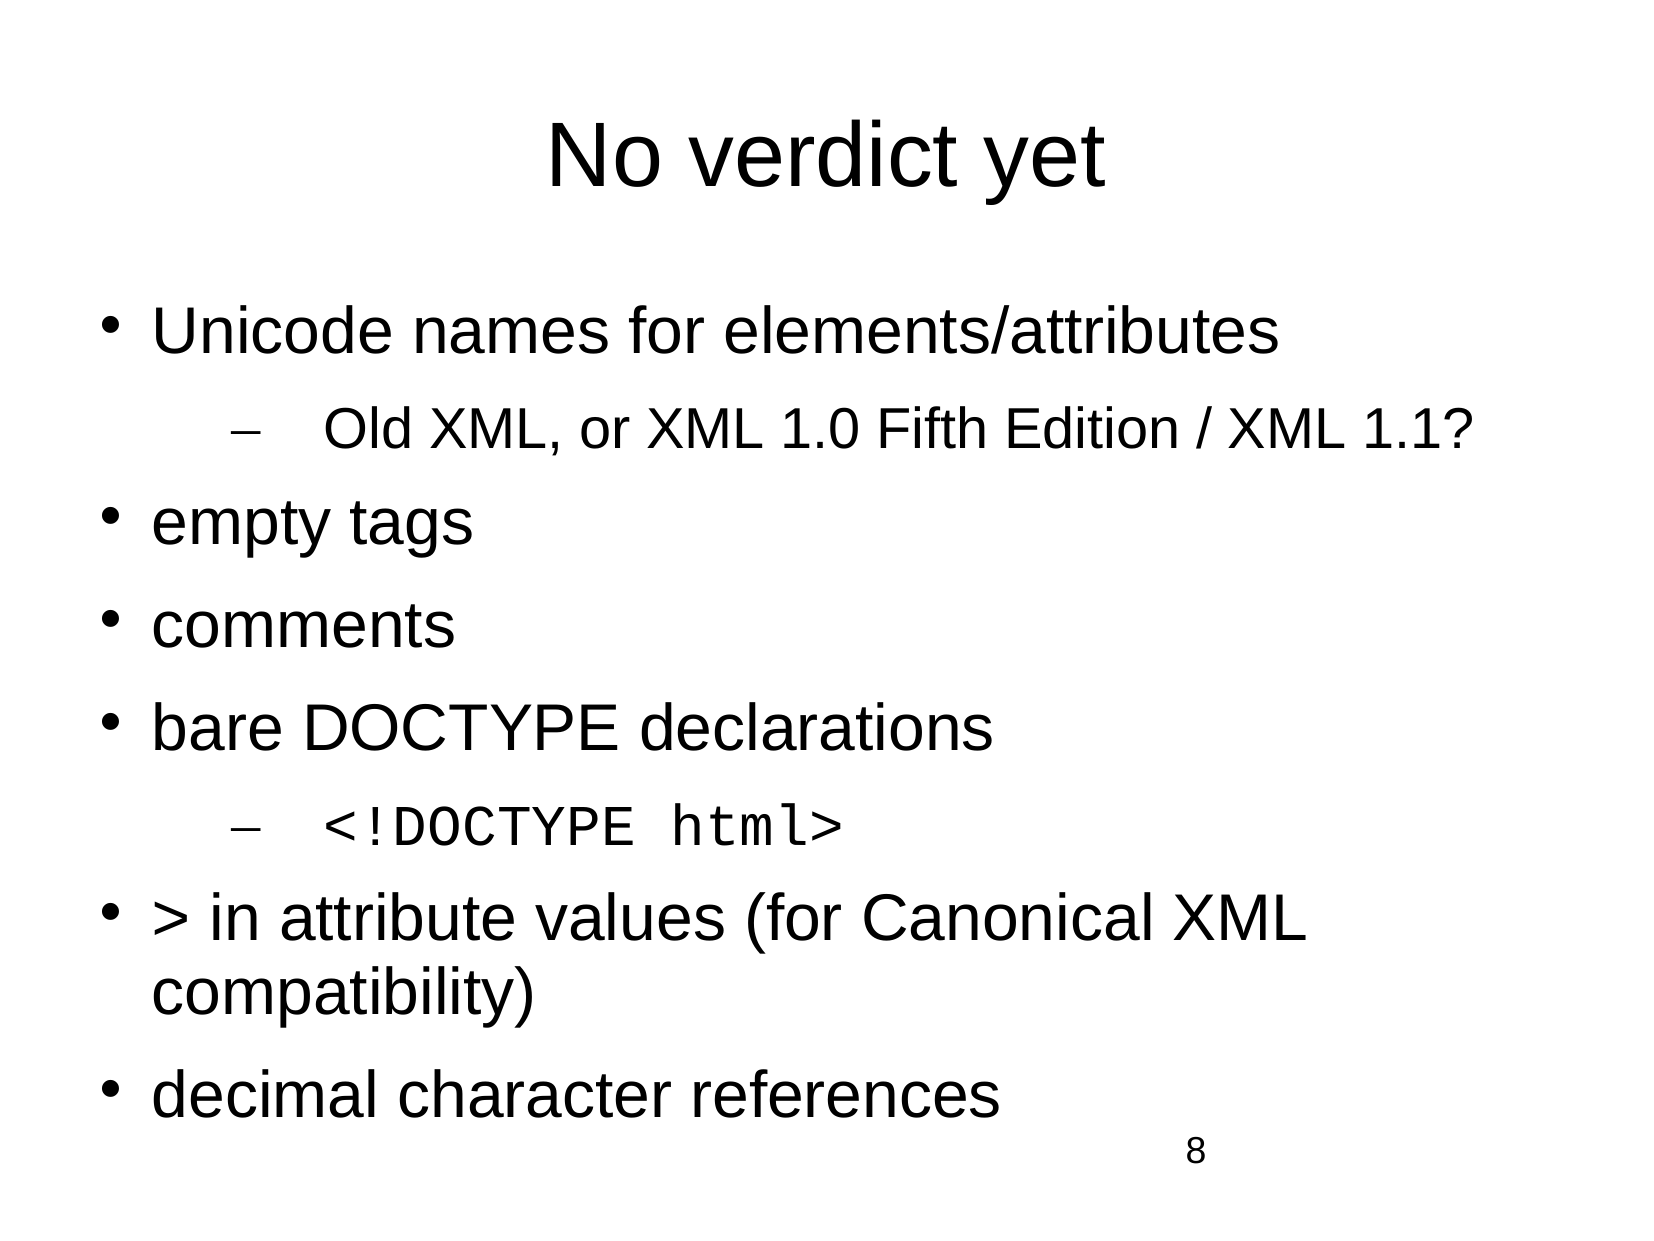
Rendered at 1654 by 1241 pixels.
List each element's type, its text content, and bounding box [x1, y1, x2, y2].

list Unicode names for elements/attributes Old XML, or XML 1.0 Fifth Edition / XML 1.1? empty tags comments bare DOCTYPE declarations <!DOCTYPE html> > in attribute values (for Canonical XML compatibility) decimal character references [82, 290, 1571, 1141]
title No verdict yet [82, 56, 1571, 249]
